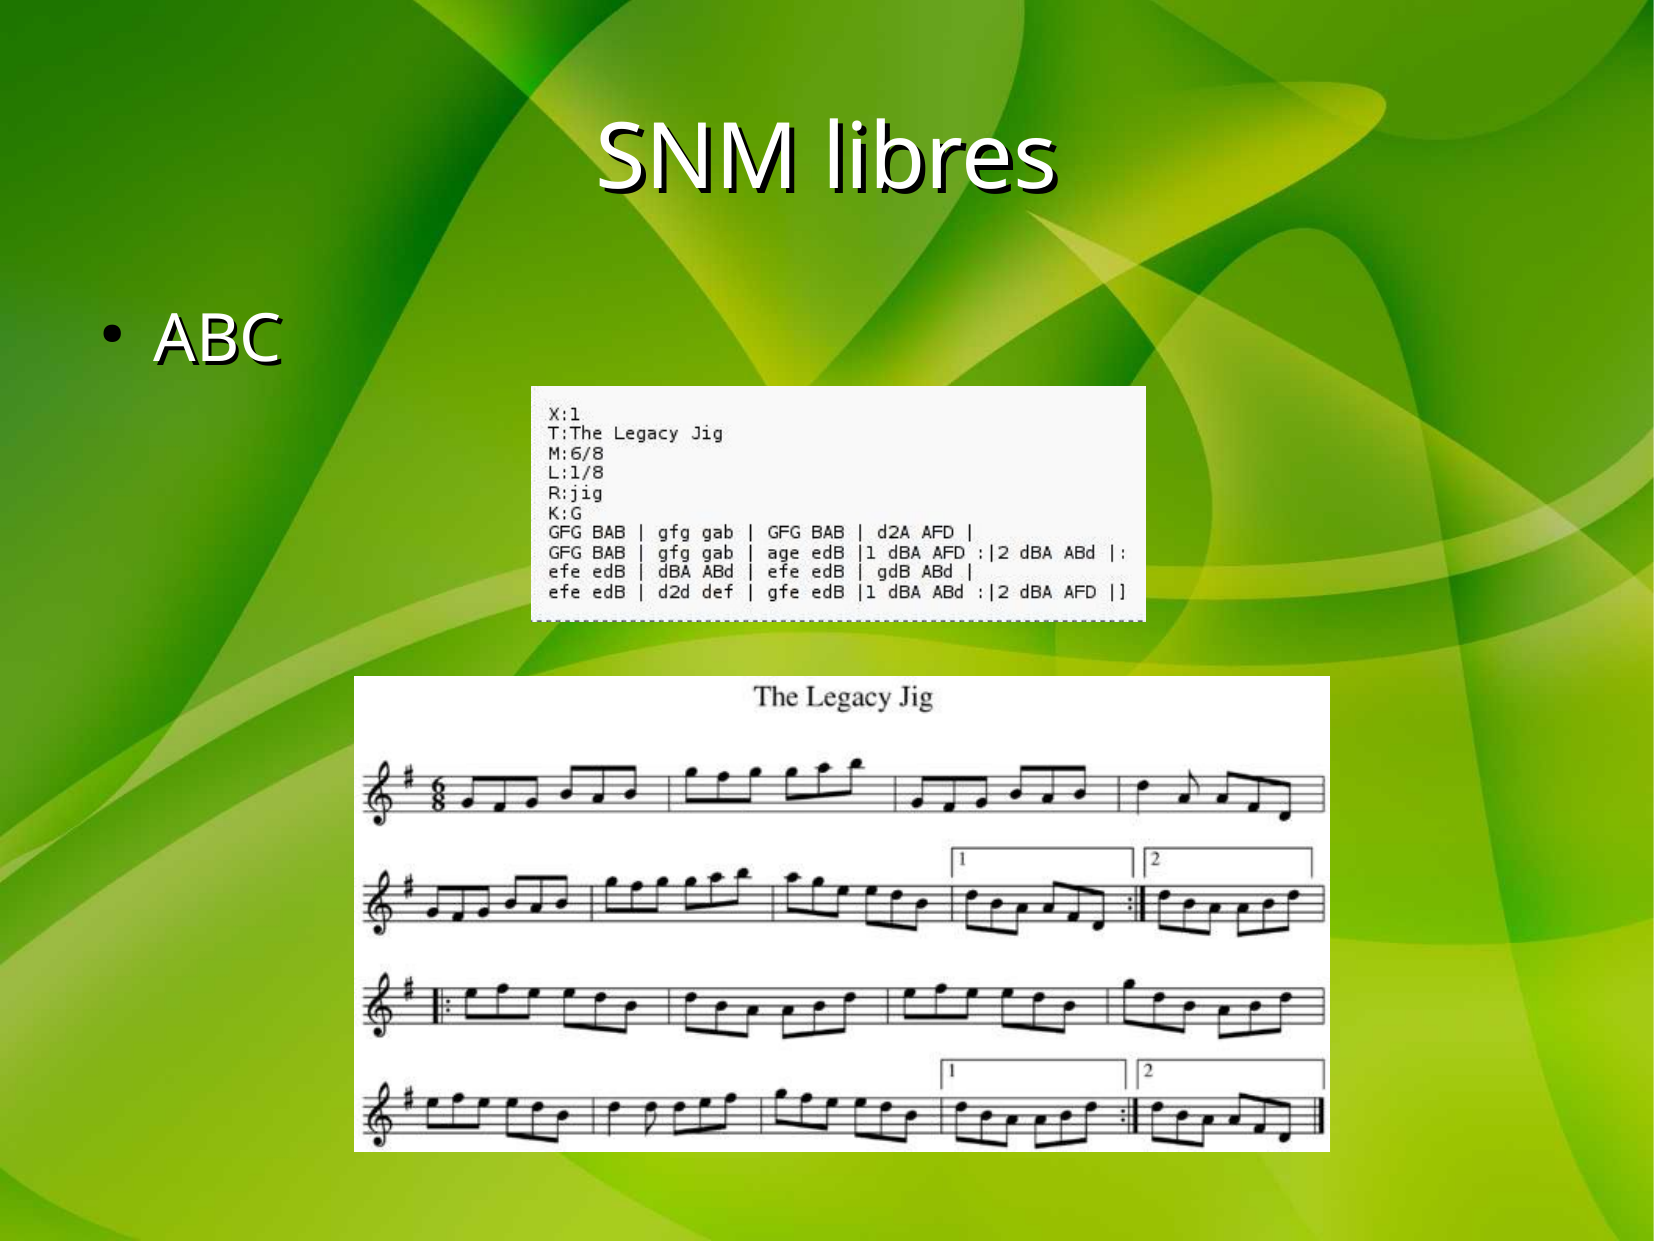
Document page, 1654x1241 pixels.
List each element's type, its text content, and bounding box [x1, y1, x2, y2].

title SNM libres [82, 56, 1571, 250]
list ABC [82, 290, 1571, 1094]
picture [0, 0, 1654, 1241]
